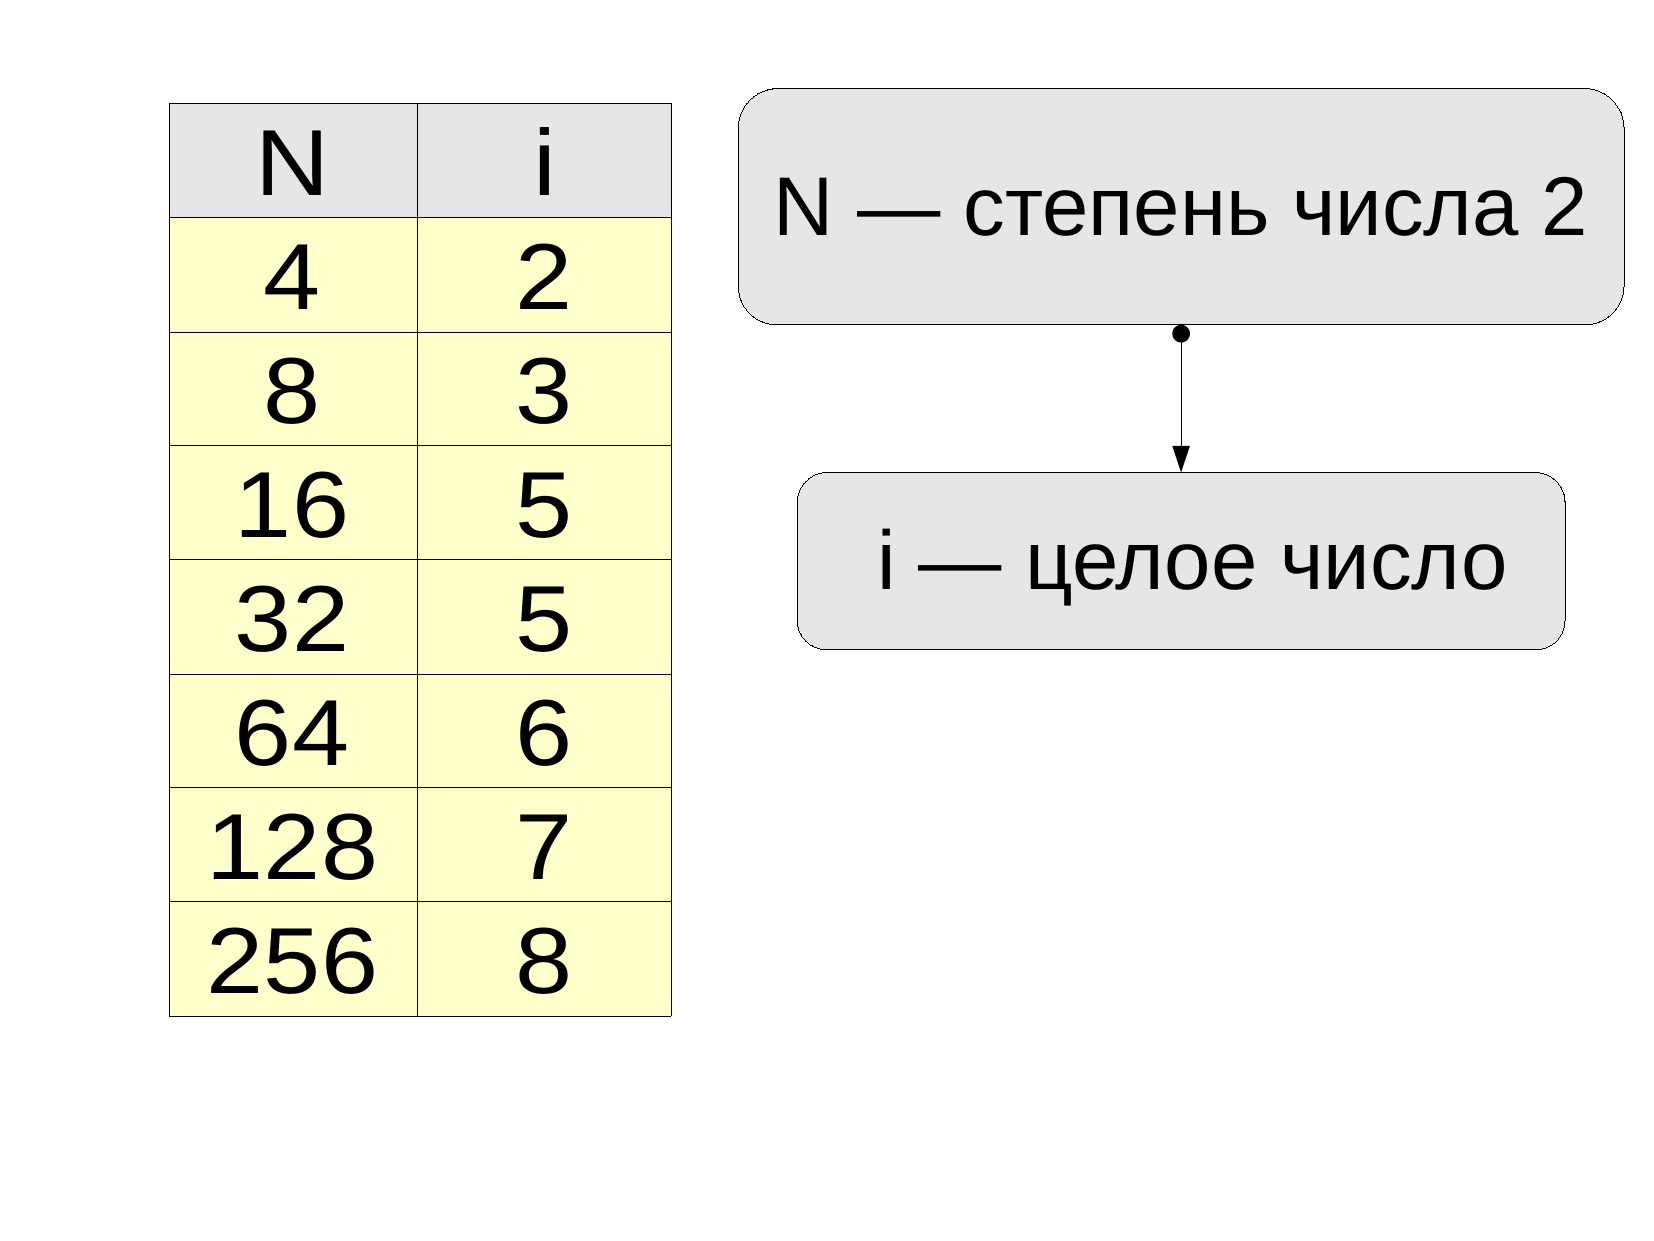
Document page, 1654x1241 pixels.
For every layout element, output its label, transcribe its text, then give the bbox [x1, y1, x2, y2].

text_box i — целое число [797, 472, 1566, 650]
text_box N — степень числа 2 [738, 88, 1625, 325]
chart [168, 103, 857, 1152]
